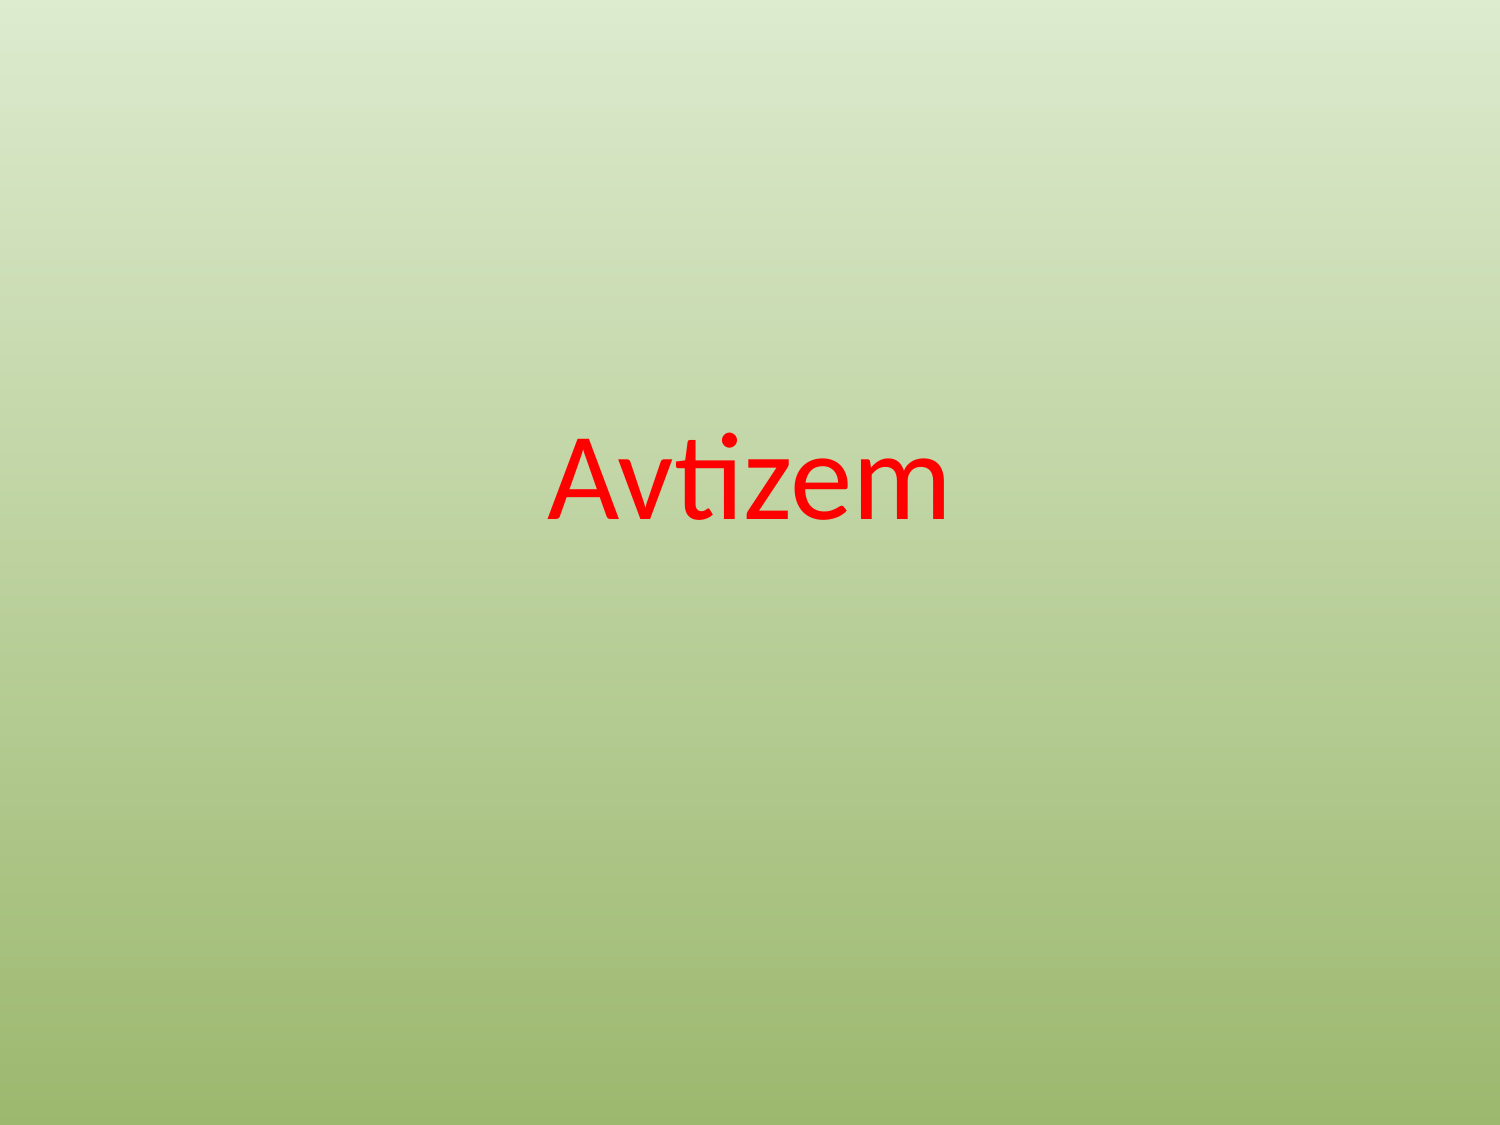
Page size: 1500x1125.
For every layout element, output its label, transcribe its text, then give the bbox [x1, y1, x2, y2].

title Avtizem [112, 349, 1388, 591]
